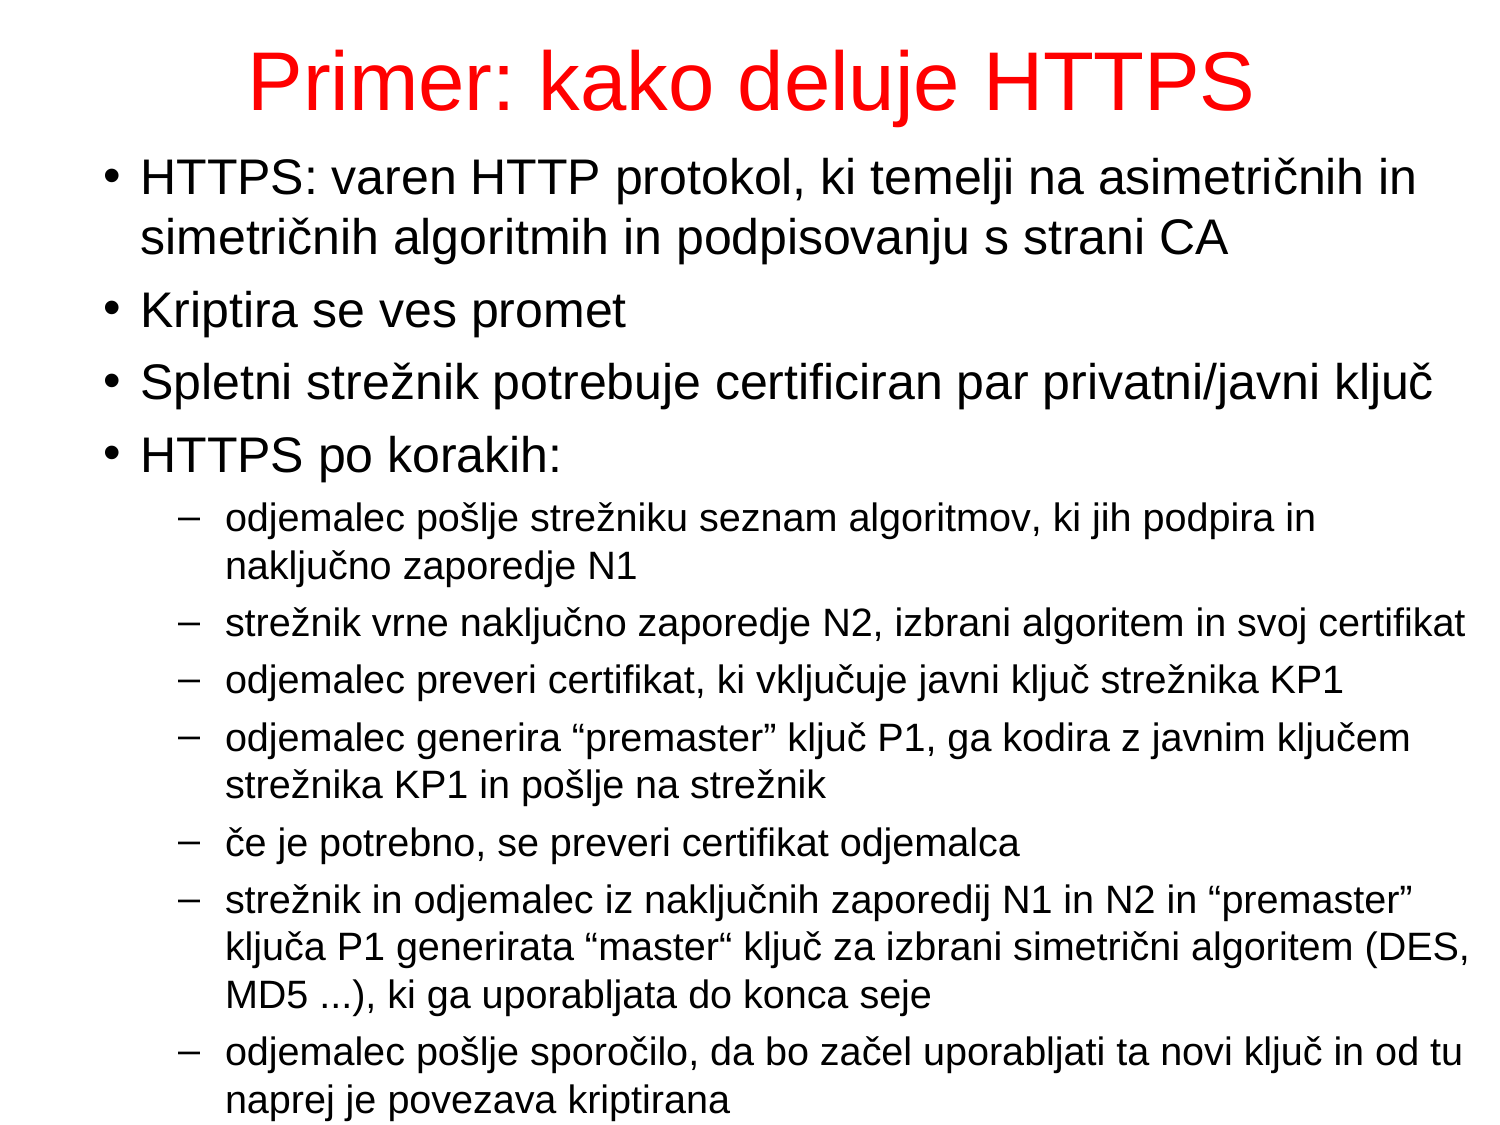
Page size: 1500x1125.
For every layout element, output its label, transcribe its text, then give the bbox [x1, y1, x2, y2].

title Primer: kako deluje HTTPS [76, 0, 1427, 172]
text_box HTTPS: varen HTTP protokol, ki temelji na asimetričnih in simetričnih algoritmih in podpisovanju s strani CA Kriptira se ves promet Spletni strežnik potrebuje certificiran par privatni/javni ključ HTTPS po korakih: odjemalec pošlje strežniku seznam algoritmov, ki jih podpira in naključno zaporedje N1 strežnik vrne naključno zaporedje N2, izbrani algoritem in svoj certifikat odjemalec preveri certifikat, ki vključuje javni ključ strežnika KP1 odjemalec generira “premaster” ključ P1, ga kodira z javnim ključem strežnika KP1 in pošlje na strežnik če je potrebno, se preveri certifikat odjemalca strežnik in odjemalec iz naključnih zaporedij N1 in N2 in “premaster” ključa P1 generirata “master“ ključ za izbrani simetrični algoritem (DES, MD5 ...), ki ga uporabljata do konca seje odjemalec pošlje sporočilo, da bo začel uporabljati ta novi ključ in od tu naprej je povezava kriptirana [88, 137, 1500, 1047]
